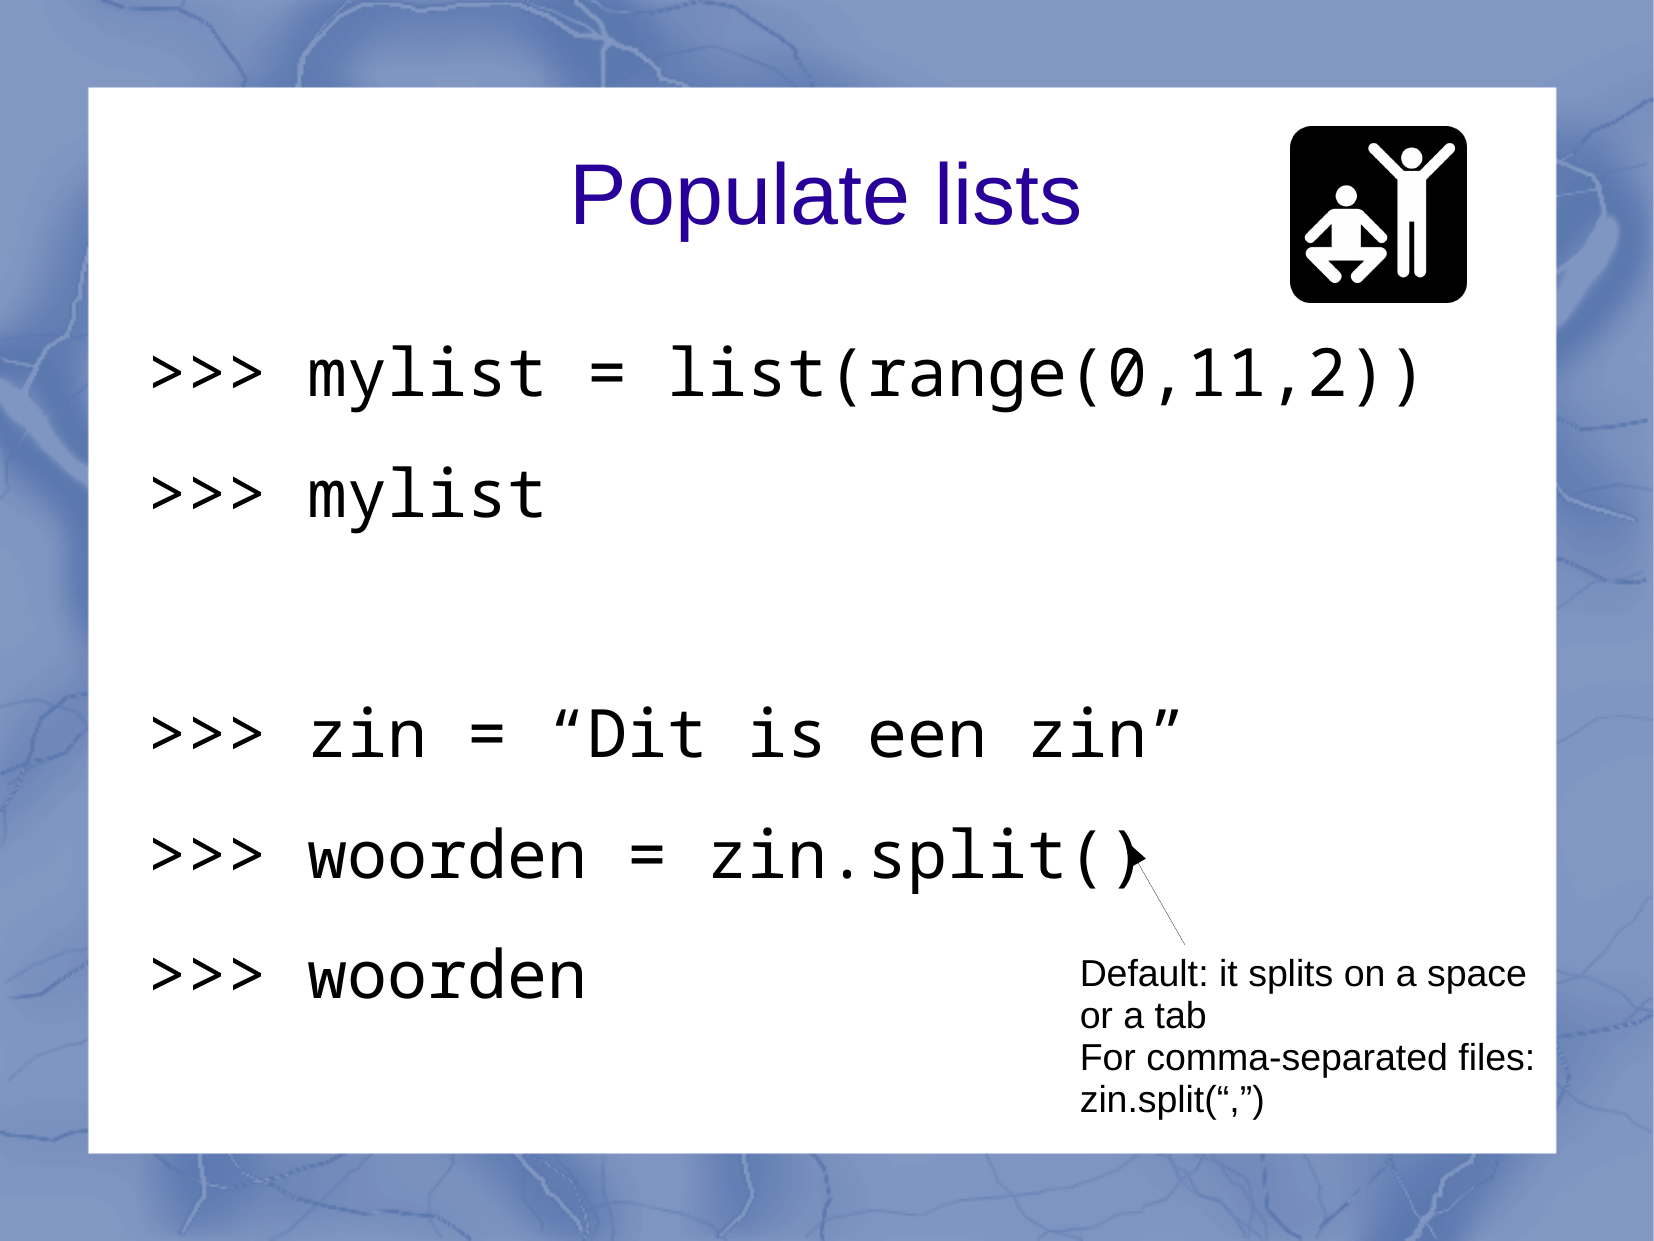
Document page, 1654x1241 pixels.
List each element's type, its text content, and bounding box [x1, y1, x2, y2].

picture [0, 0, 1654, 1241]
list >>> mylist = list(range(0,11,2)) >>> mylist >>> zin = “Dit is een zin” >>> woorden = zin.split() >>> woorden [147, 325, 1506, 1045]
text_box Default: it splits on a space or a tab For comma-separated files: zin.split(“,”) [1065, 945, 1551, 1128]
title Populate lists [118, 90, 1536, 298]
